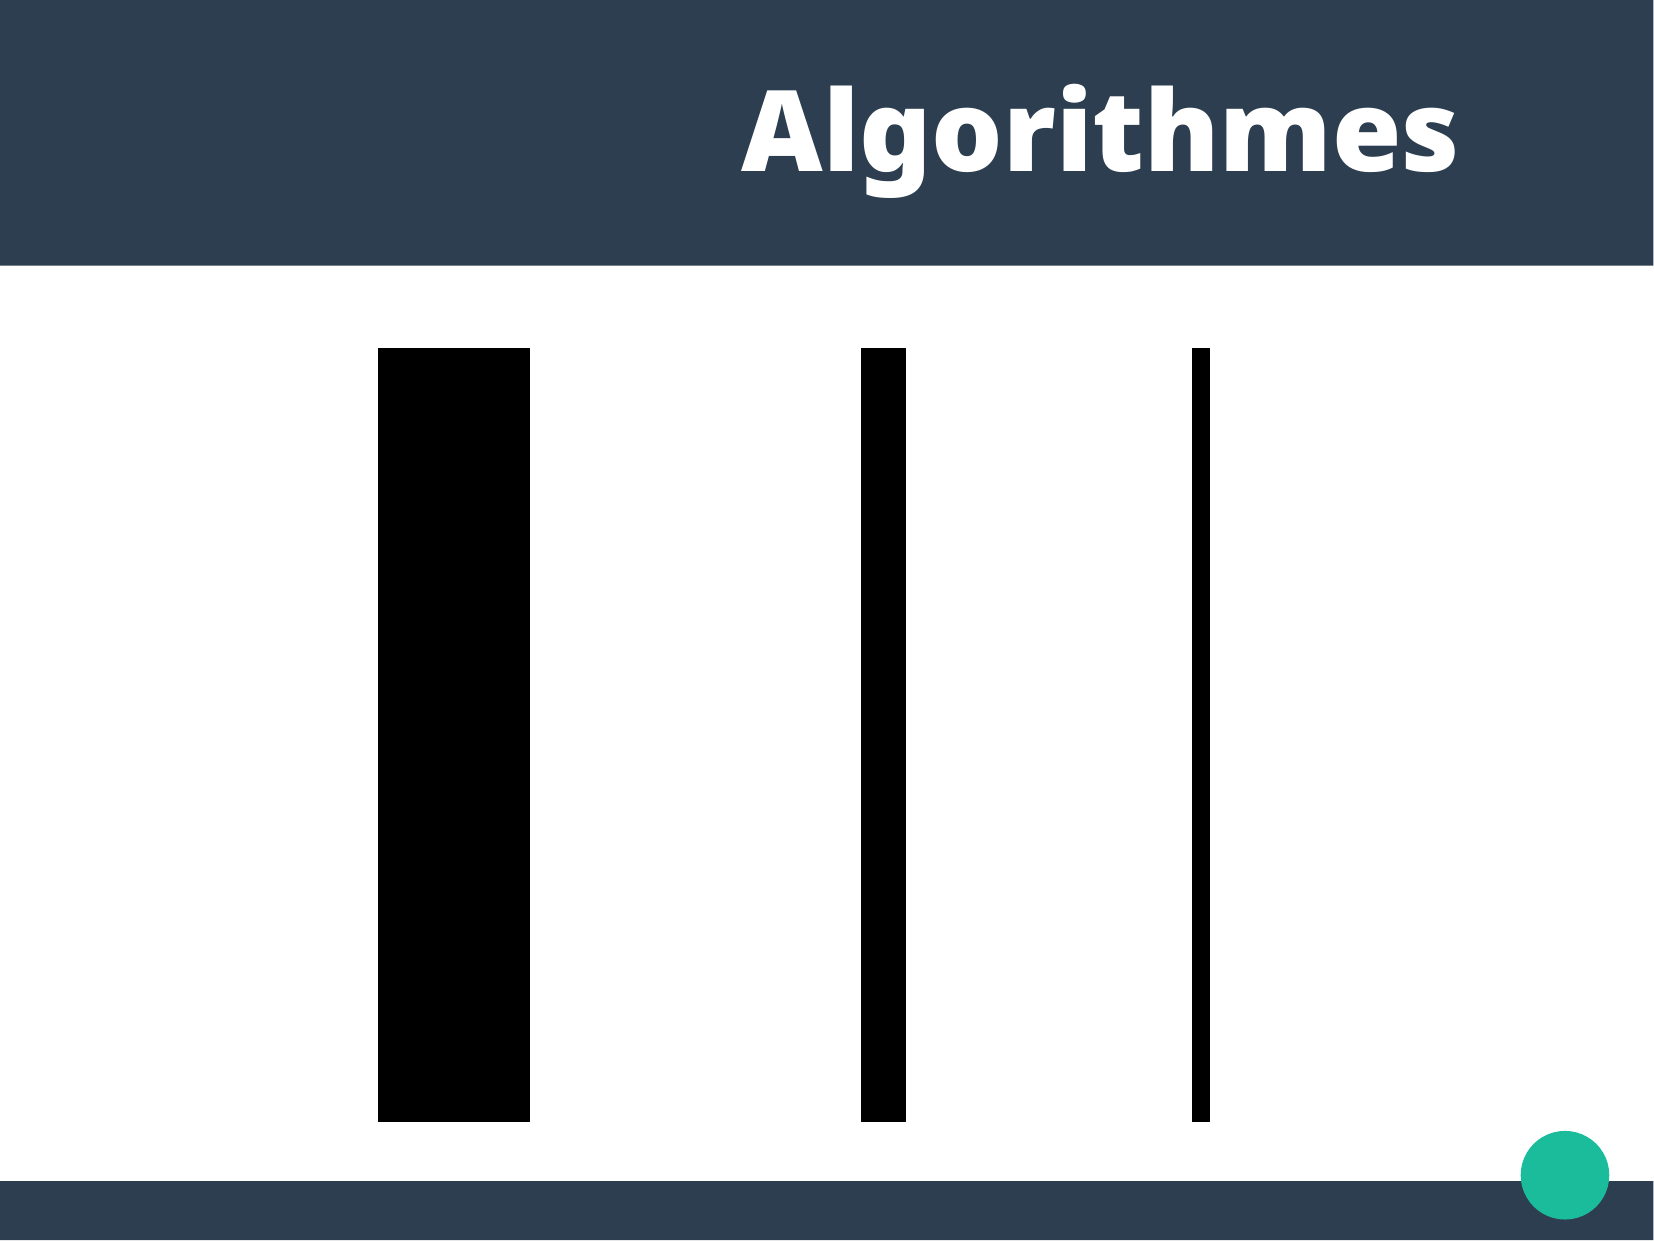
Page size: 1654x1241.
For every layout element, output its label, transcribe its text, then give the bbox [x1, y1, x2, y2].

picture [307, 348, 1300, 1123]
title Algorithmes [59, 49, 1595, 207]
